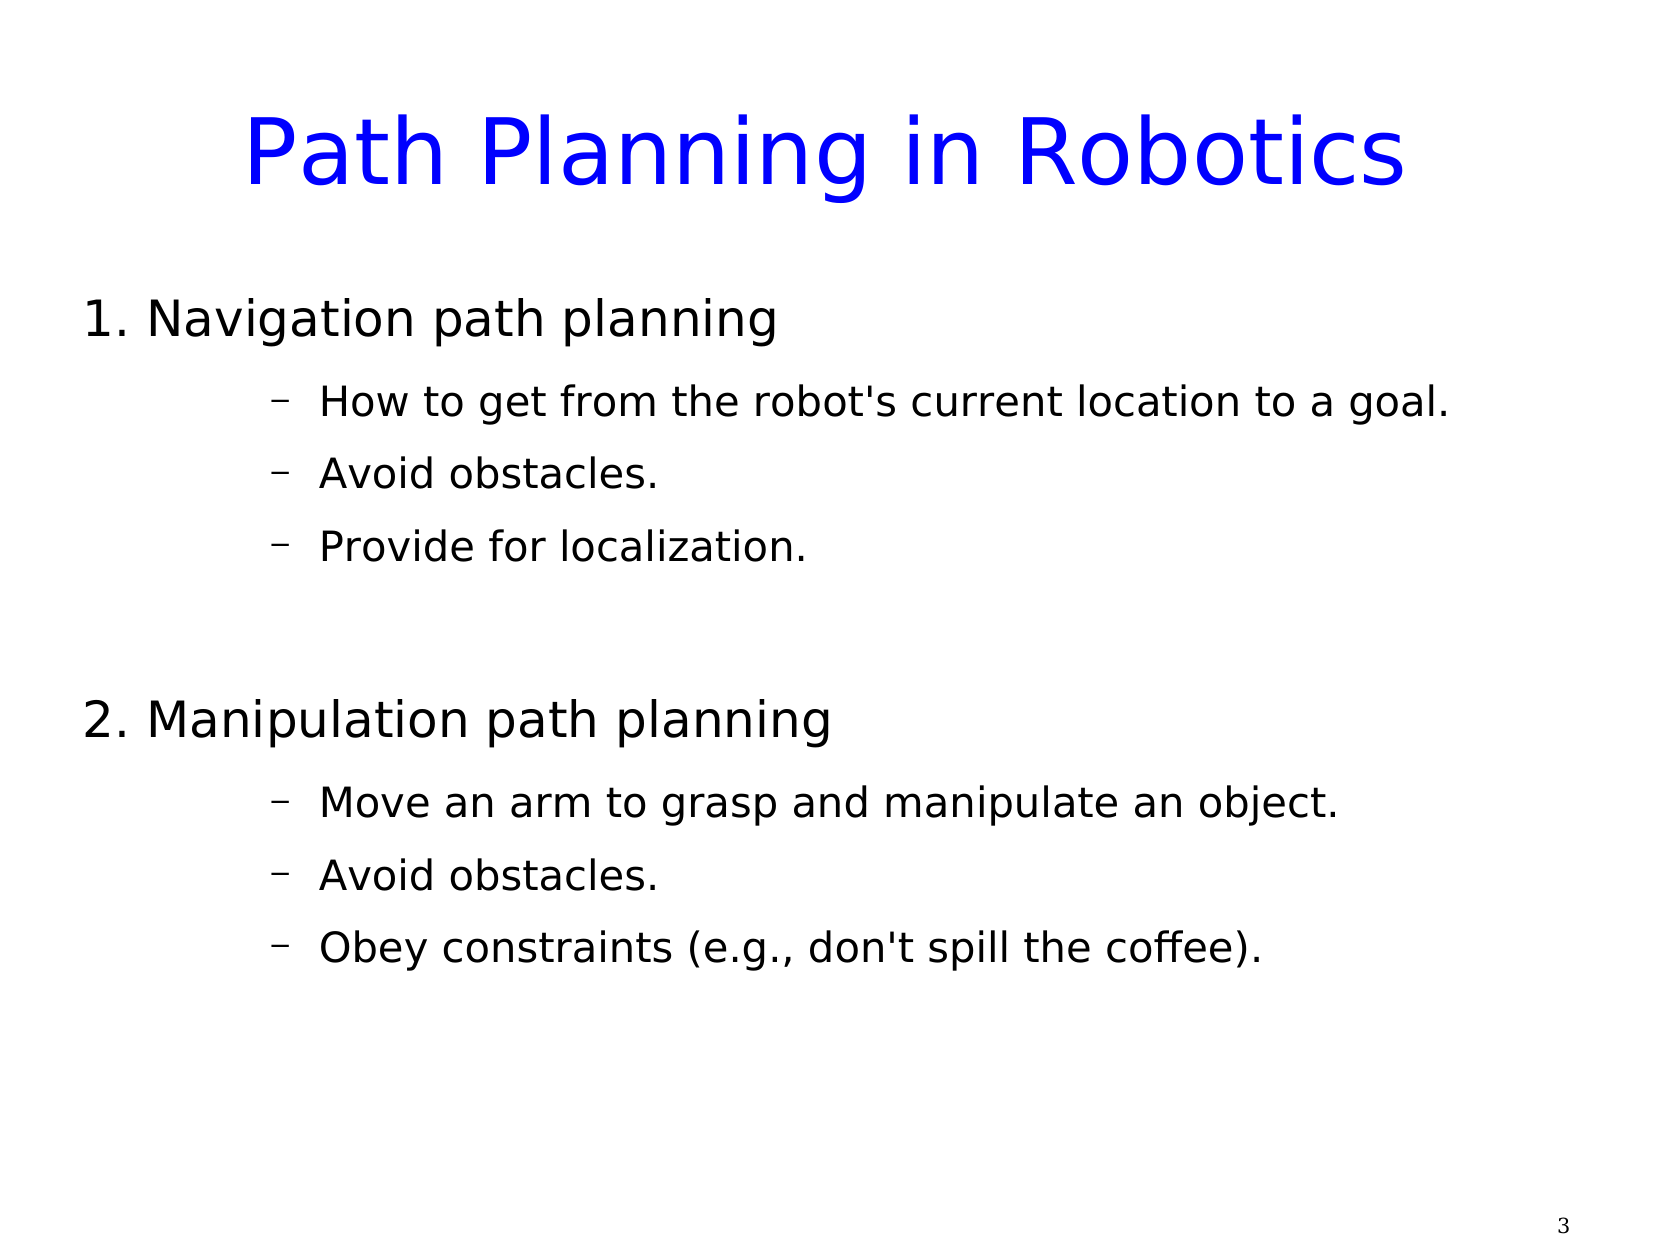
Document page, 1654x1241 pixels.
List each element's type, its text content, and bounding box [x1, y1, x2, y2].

list 1. Navigation path planning How to get from the robot's current location to a goal. Avoid obstacles. Provide for localization. 2. Manipulation path planning Move an arm to grasp and manipulate an object. Avoid obstacles. Obey constraints (e.g., don't spill the coffee). [82, 290, 1571, 1095]
title Path Planning in Robotics [82, 56, 1571, 250]
